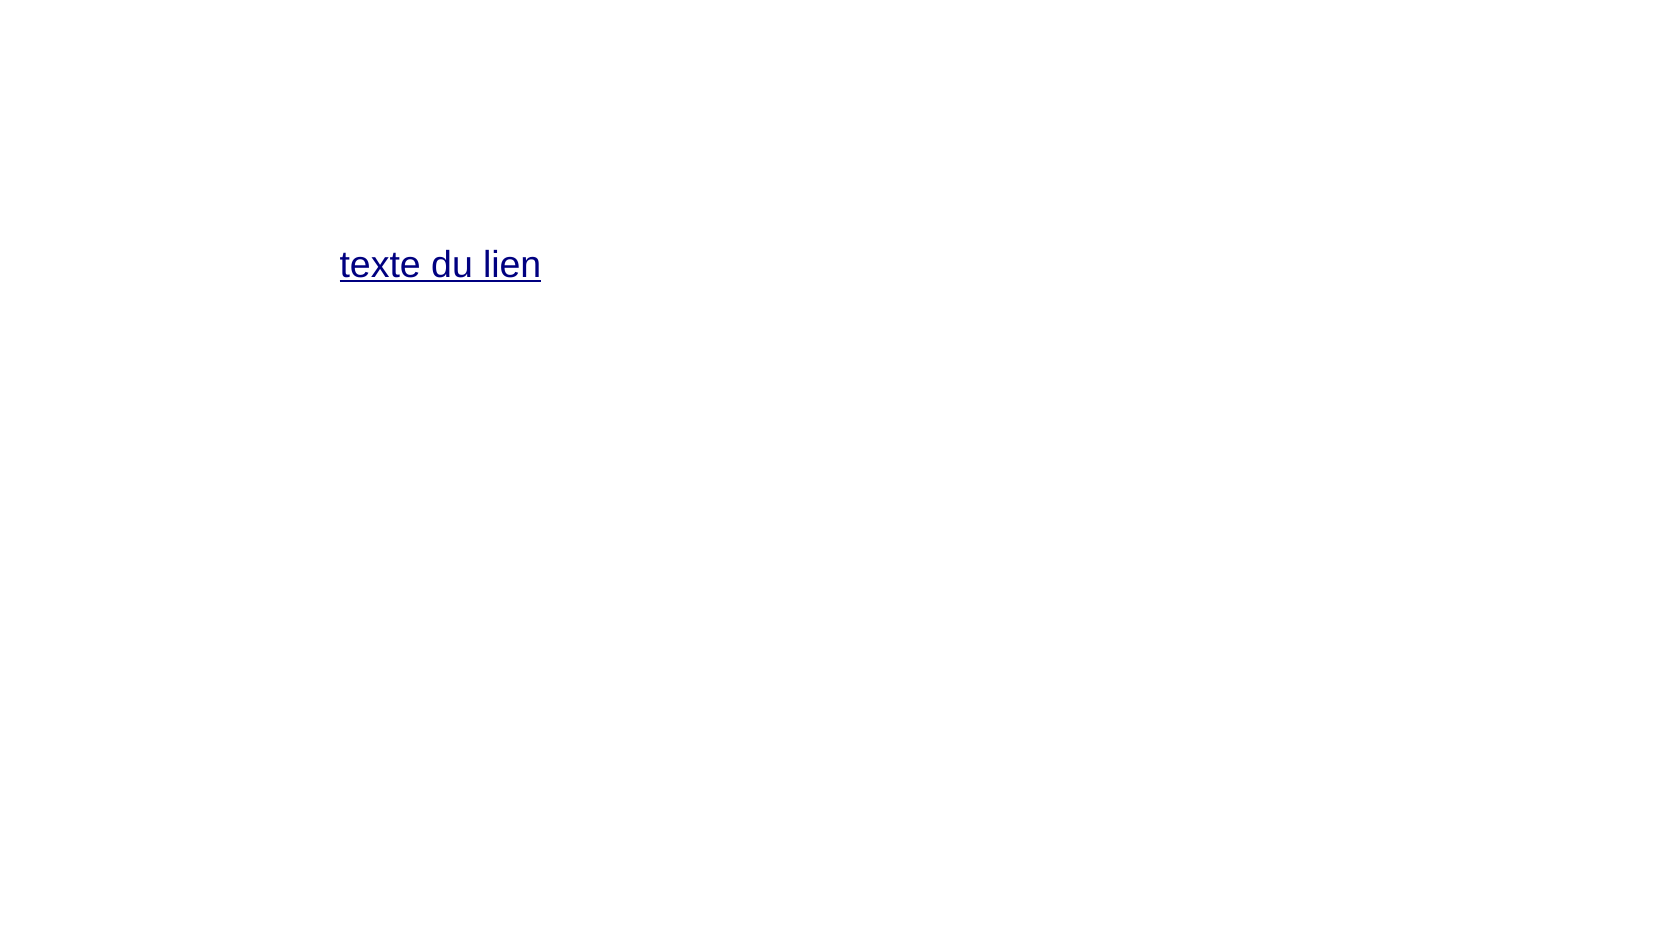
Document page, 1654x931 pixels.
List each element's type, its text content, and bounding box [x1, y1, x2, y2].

text_box texte du lien [324, 236, 827, 307]
